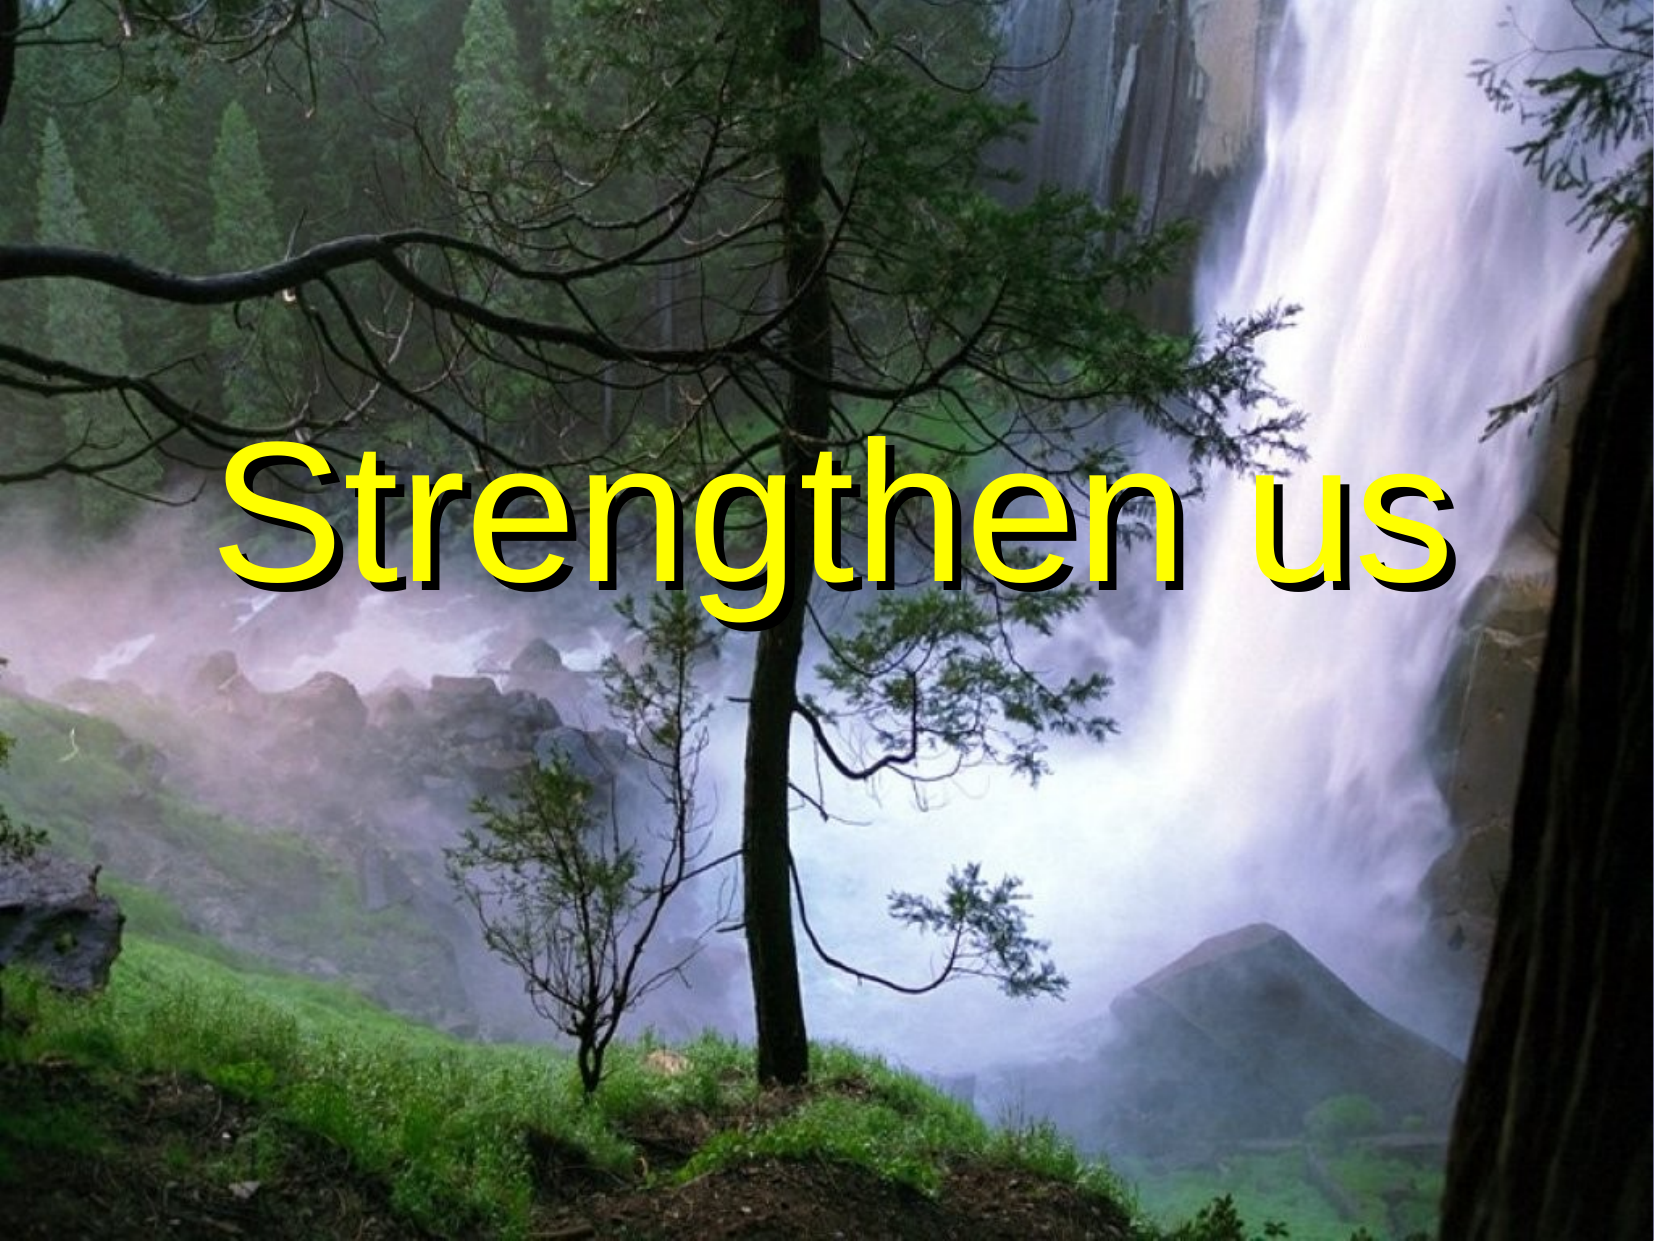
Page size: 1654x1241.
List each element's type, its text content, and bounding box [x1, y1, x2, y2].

title Strengthen us [88, 400, 1577, 625]
picture [0, 0, 1654, 1241]
